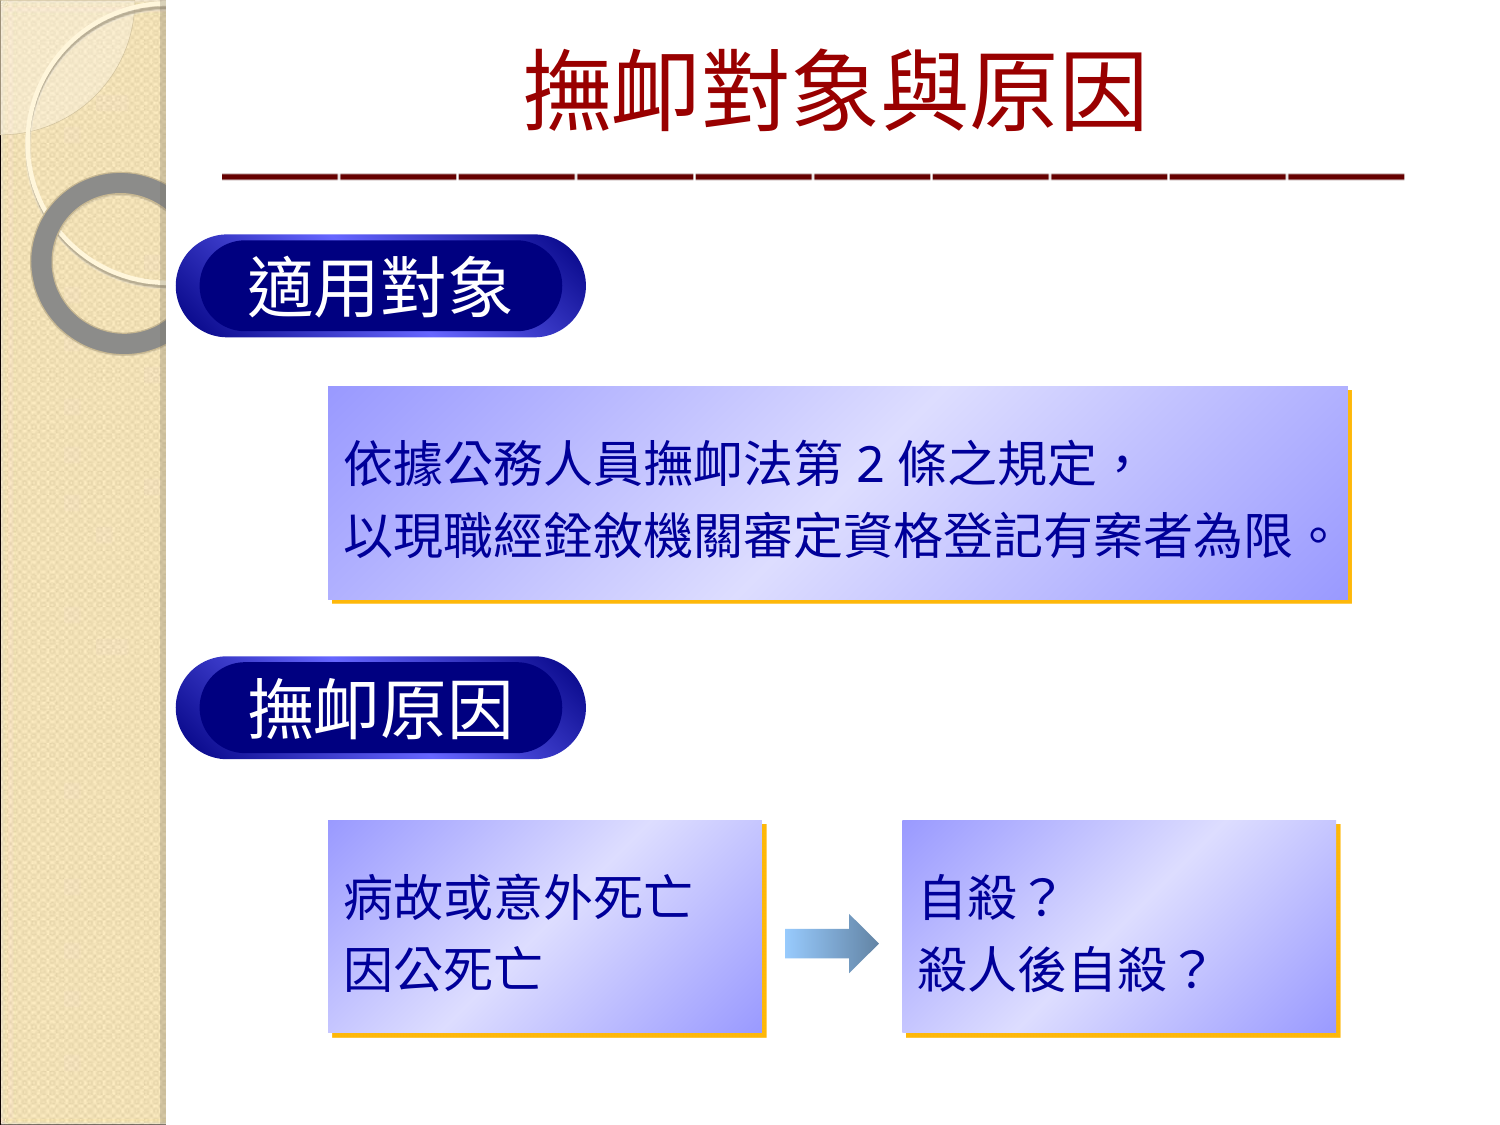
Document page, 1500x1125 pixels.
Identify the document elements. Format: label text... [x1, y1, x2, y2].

text_box 病故或意外死亡 因公死亡 [328, 820, 762, 1033]
text_box 撫卹原因 [199, 662, 563, 754]
text_box [175, 656, 586, 760]
text_box 適用對象 [199, 240, 563, 332]
text_box 自殺？ 殺人後自殺？ [902, 820, 1336, 1033]
text_box 依據公務人員撫卹法第2條之規定， 以現職經銓敘機關審定資格登記有案者為限。 [328, 387, 1348, 599]
picture [222, 168, 1407, 189]
text_box [175, 234, 586, 338]
text_box [785, 913, 879, 974]
title 撫卹對象與原因 [246, 16, 1426, 161]
